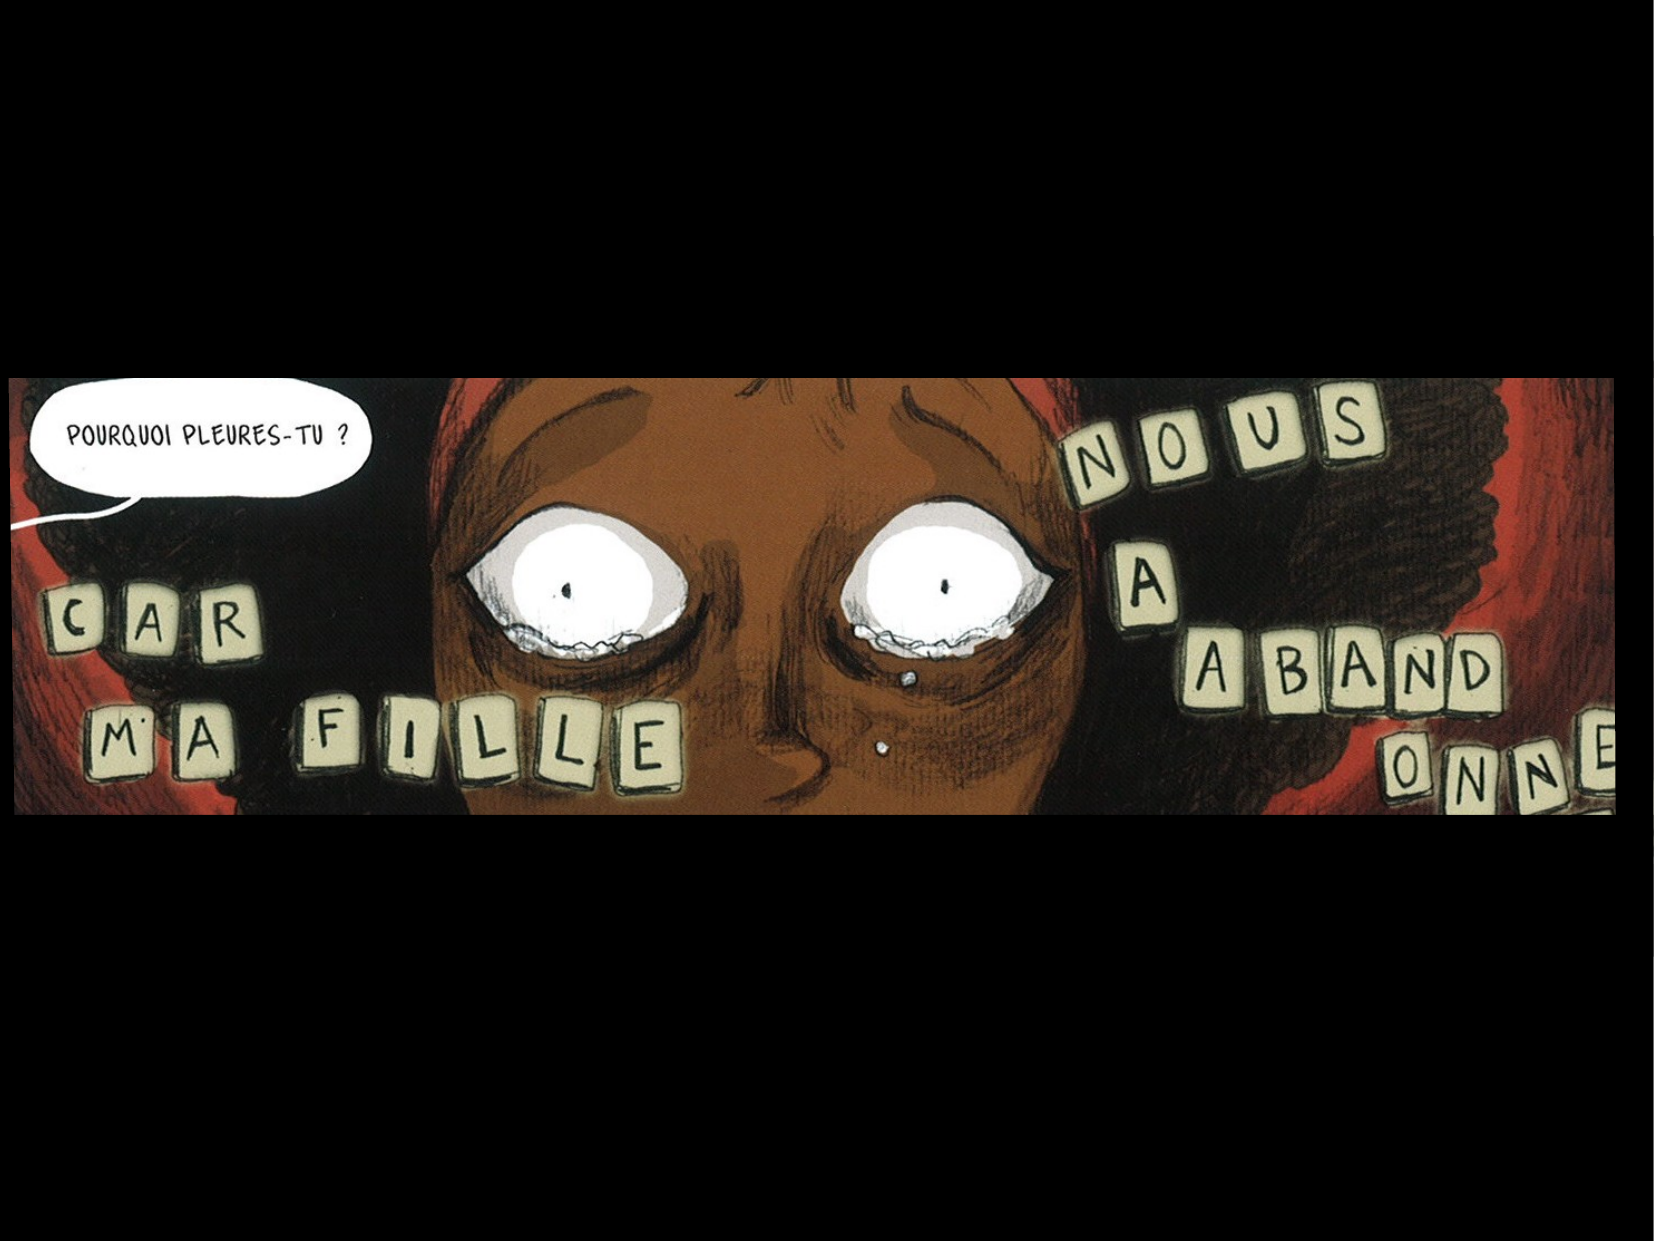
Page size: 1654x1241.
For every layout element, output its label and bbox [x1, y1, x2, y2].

text_box [0, 0, 1654, 1241]
picture [9, 378, 1615, 814]
